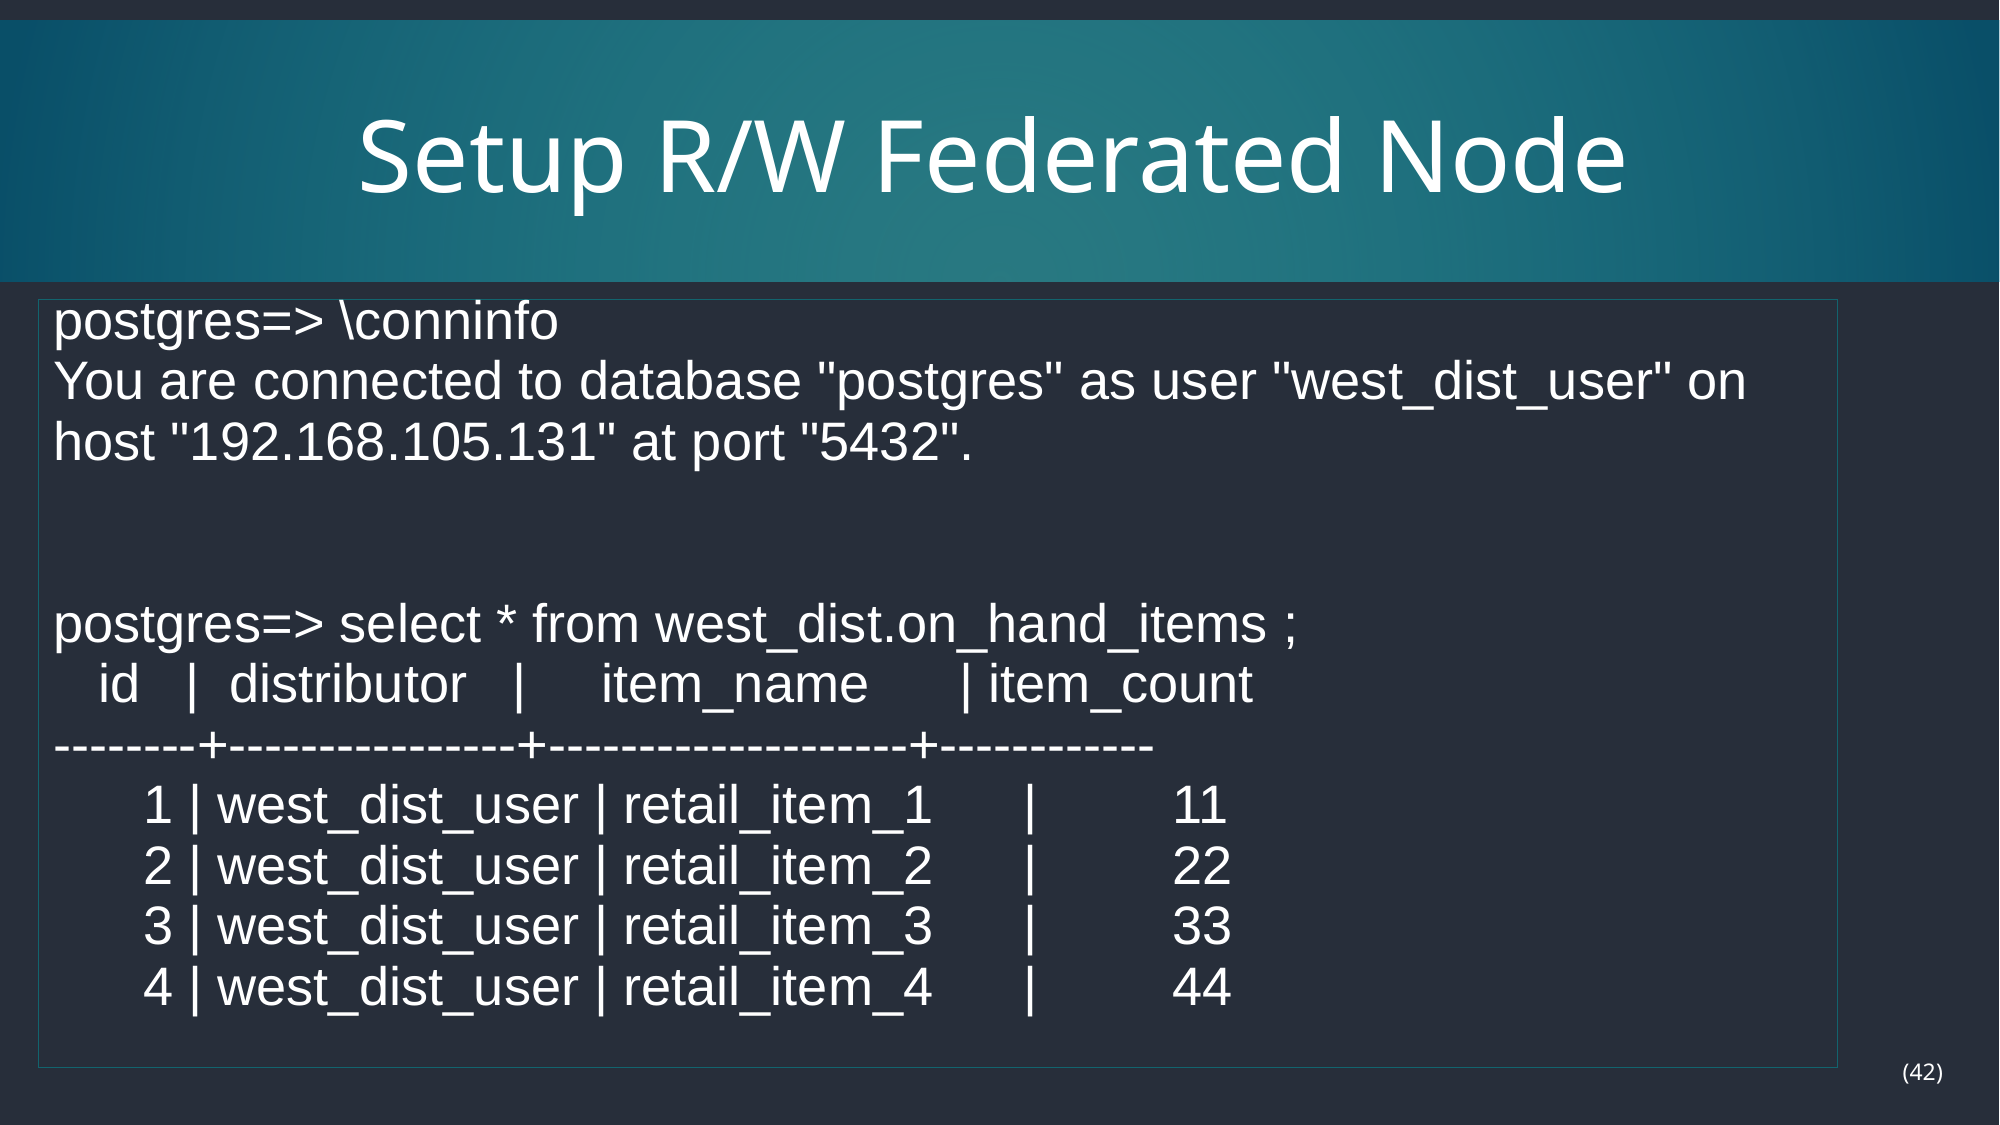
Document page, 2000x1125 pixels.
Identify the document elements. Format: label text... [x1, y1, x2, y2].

text_box [0, 20, 2000, 282]
text_box Setup R/W Federated Node [37, 85, 1950, 220]
text_box postgres=> \conninfo You are connected to database "postgres" as user "west_dist_user" on host "192.168.105.131" at port "5432". postgres=> select * from west_dist.on_hand_items ; id | distributor | item_name | item_count --------+----------------+--------------------+------------ 1 | west_dist_user | retail_item_1 | 11 2 | west_dist_user | retail_item_2 | 22 3 | west_dist_user | retail_item_3 | 33 4 | west_dist_user | retail_item_4 | 44 [38, 299, 1838, 1068]
slide_number (<number>) [1508, 1042, 1959, 1103]
